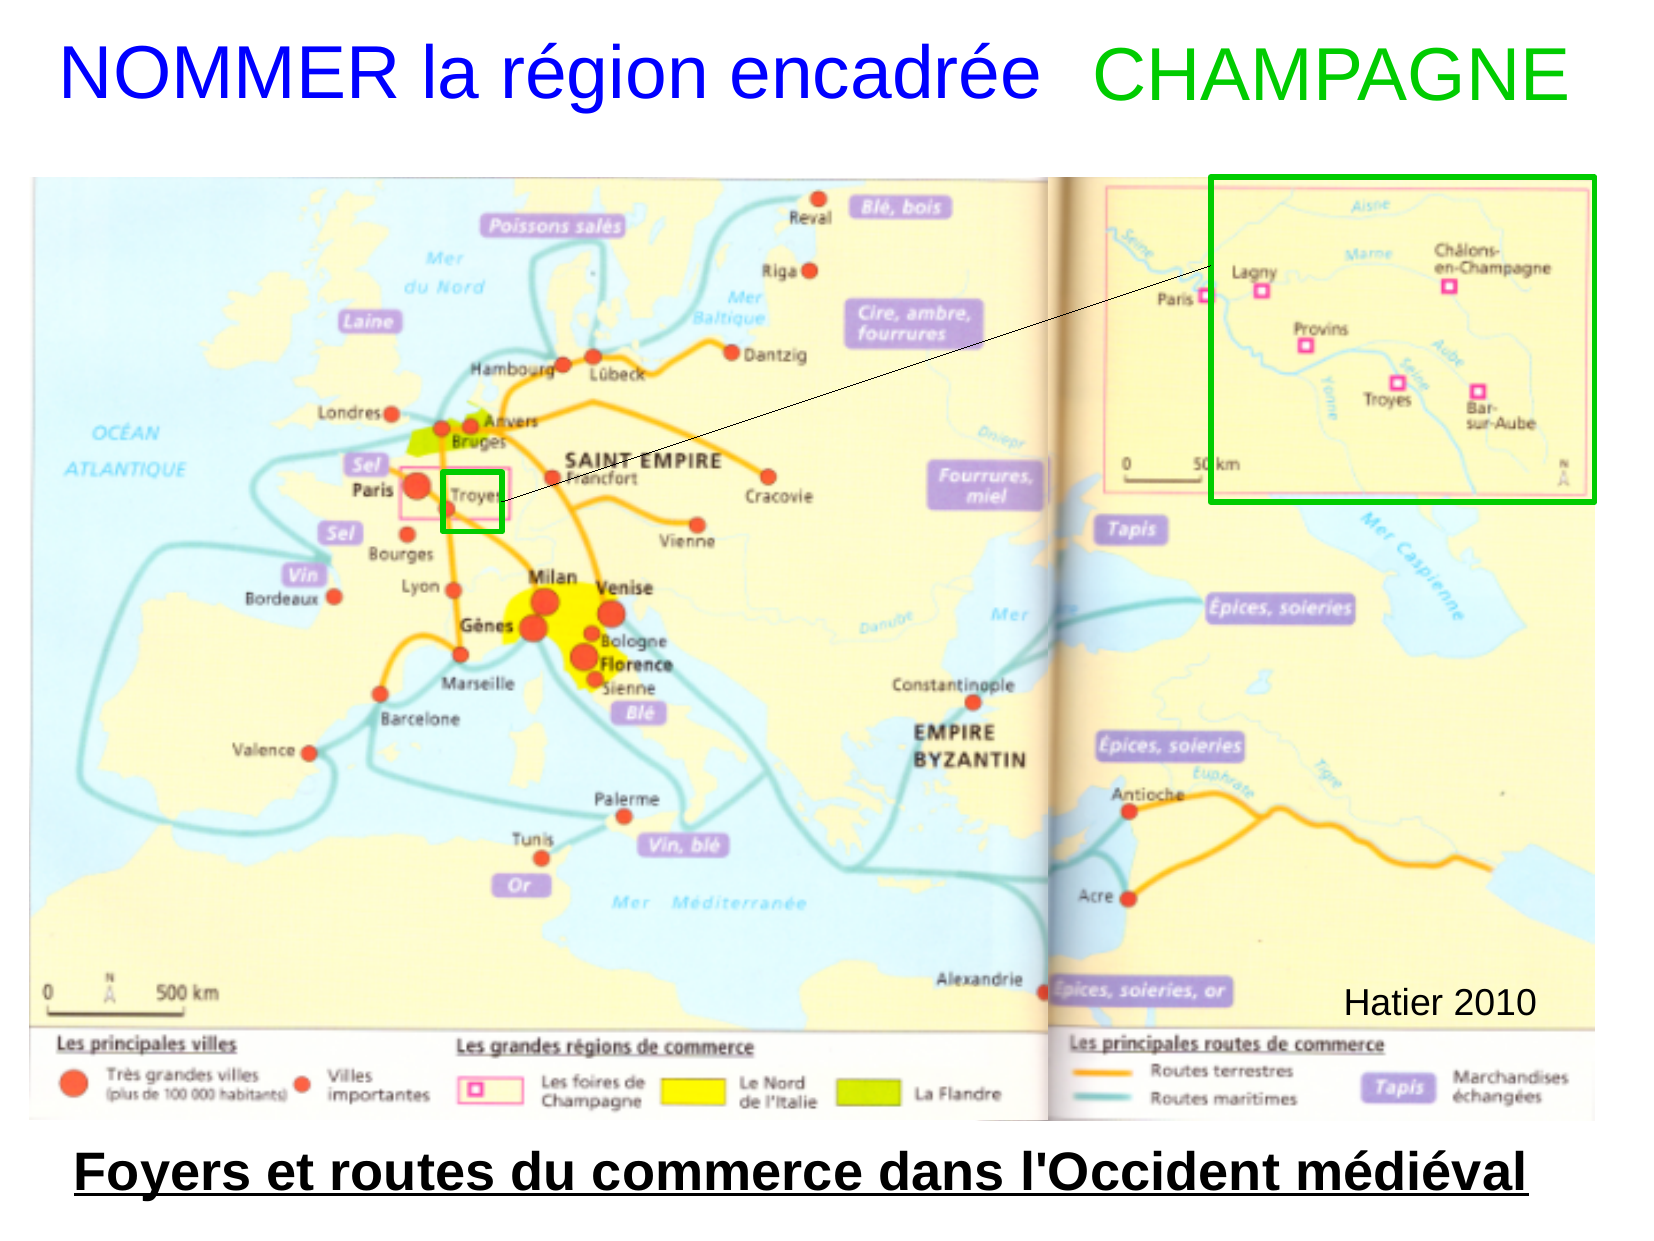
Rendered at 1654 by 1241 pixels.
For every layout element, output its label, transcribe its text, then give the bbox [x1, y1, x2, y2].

title CHAMPAGNE [1092, 29, 1654, 121]
picture [1214, 180, 1592, 499]
title NOMMER la région encadrée [59, 27, 1063, 119]
picture [29, 177, 1595, 1121]
text_box Hatier 2010 [1328, 974, 1595, 1032]
text_box Foyers et routes du commerce dans l'Occident médiéval [59, 1133, 1595, 1211]
